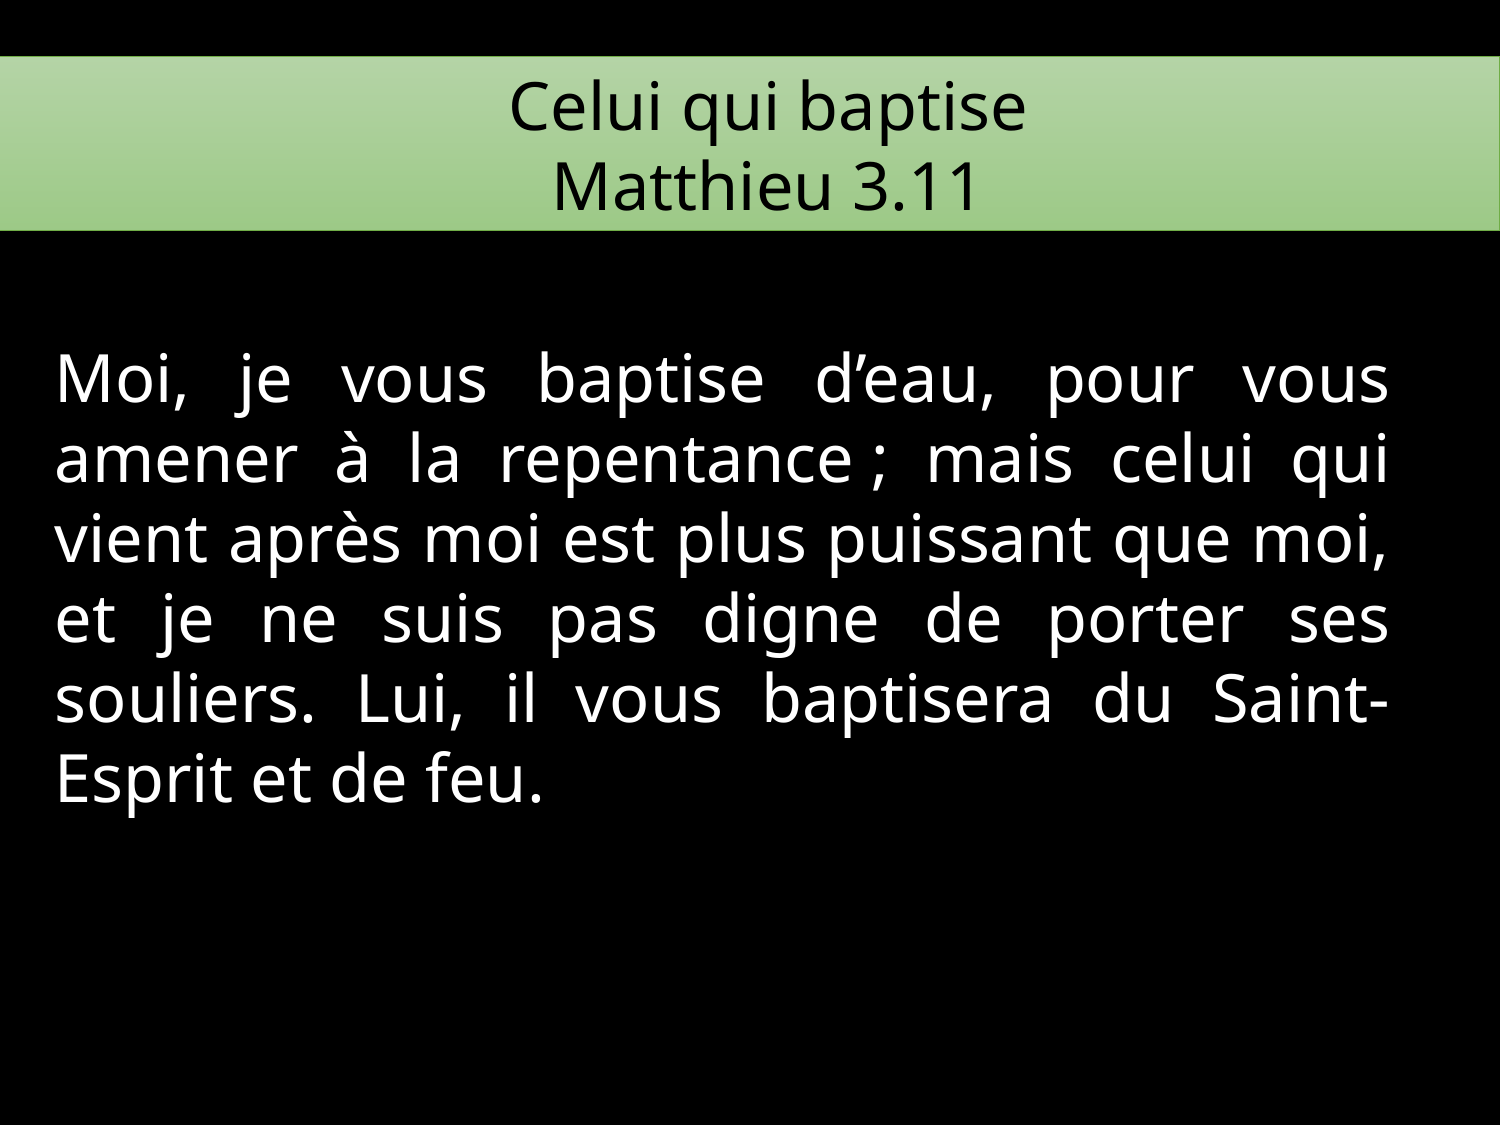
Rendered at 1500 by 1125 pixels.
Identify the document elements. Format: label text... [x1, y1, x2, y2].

text_box Moi, je vous baptise d’eau, pour vous amener à la repentance ; mais celui qui vient après moi est plus puissant que moi, et je ne suis pas digne de porter ses souliers. Lui, il vous baptisera du Saint-Esprit et de feu. [40, 328, 1407, 823]
text_box Celui qui baptise Matthieu 3.11 [0, 56, 1500, 231]
